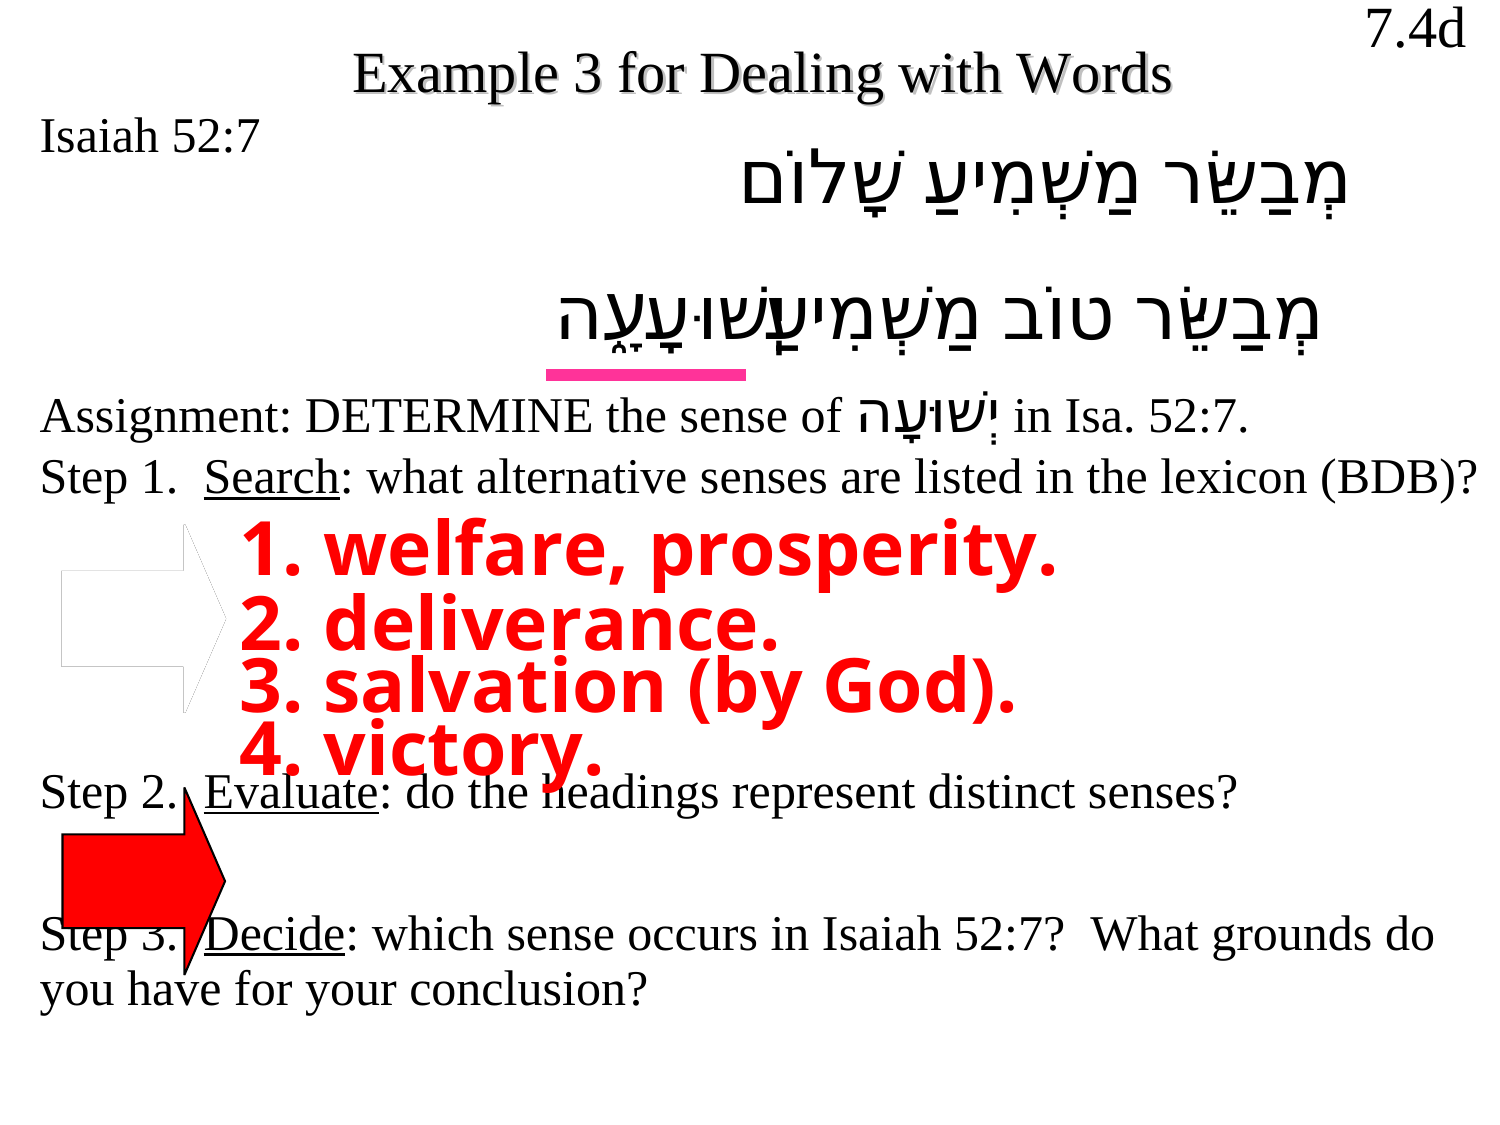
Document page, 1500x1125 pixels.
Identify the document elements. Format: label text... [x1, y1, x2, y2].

text_box 3. salvation (by God). [224, 624, 1313, 687]
text_box 2. deliverance. [224, 562, 1313, 624]
text_box Isaiah 52:7 [24, 99, 438, 171]
text_box [62, 524, 226, 713]
title Example 3 for Dealing with Words [87, 0, 1438, 113]
text_box 1. welfare, prosperity. [224, 487, 1313, 562]
text_box 7.4d [1349, 0, 1500, 68]
text_box מְבַשֵּׂר מַשְׁמִיעַ שָׁלוֹם מְבַשֵּׂר טוֹב מַשְׁמִיעַ יְשׁוּעָ֑ה [112, 106, 1388, 369]
text_box Assignment: DETERMINE the sense of יְשׁוּעָה in Isa. 52:7. Step 1. Search: what alternative senses are listed in the lexicon (BDB)? Step 2. Evaluate: do the headings represent distinct senses? Step 3. Decide: which sense occurs in Isaiah 52:7? What grounds do you have for your conclusion? [24, 362, 1500, 1025]
text_box [62, 787, 226, 976]
text_box 4. victory. [224, 687, 1313, 806]
